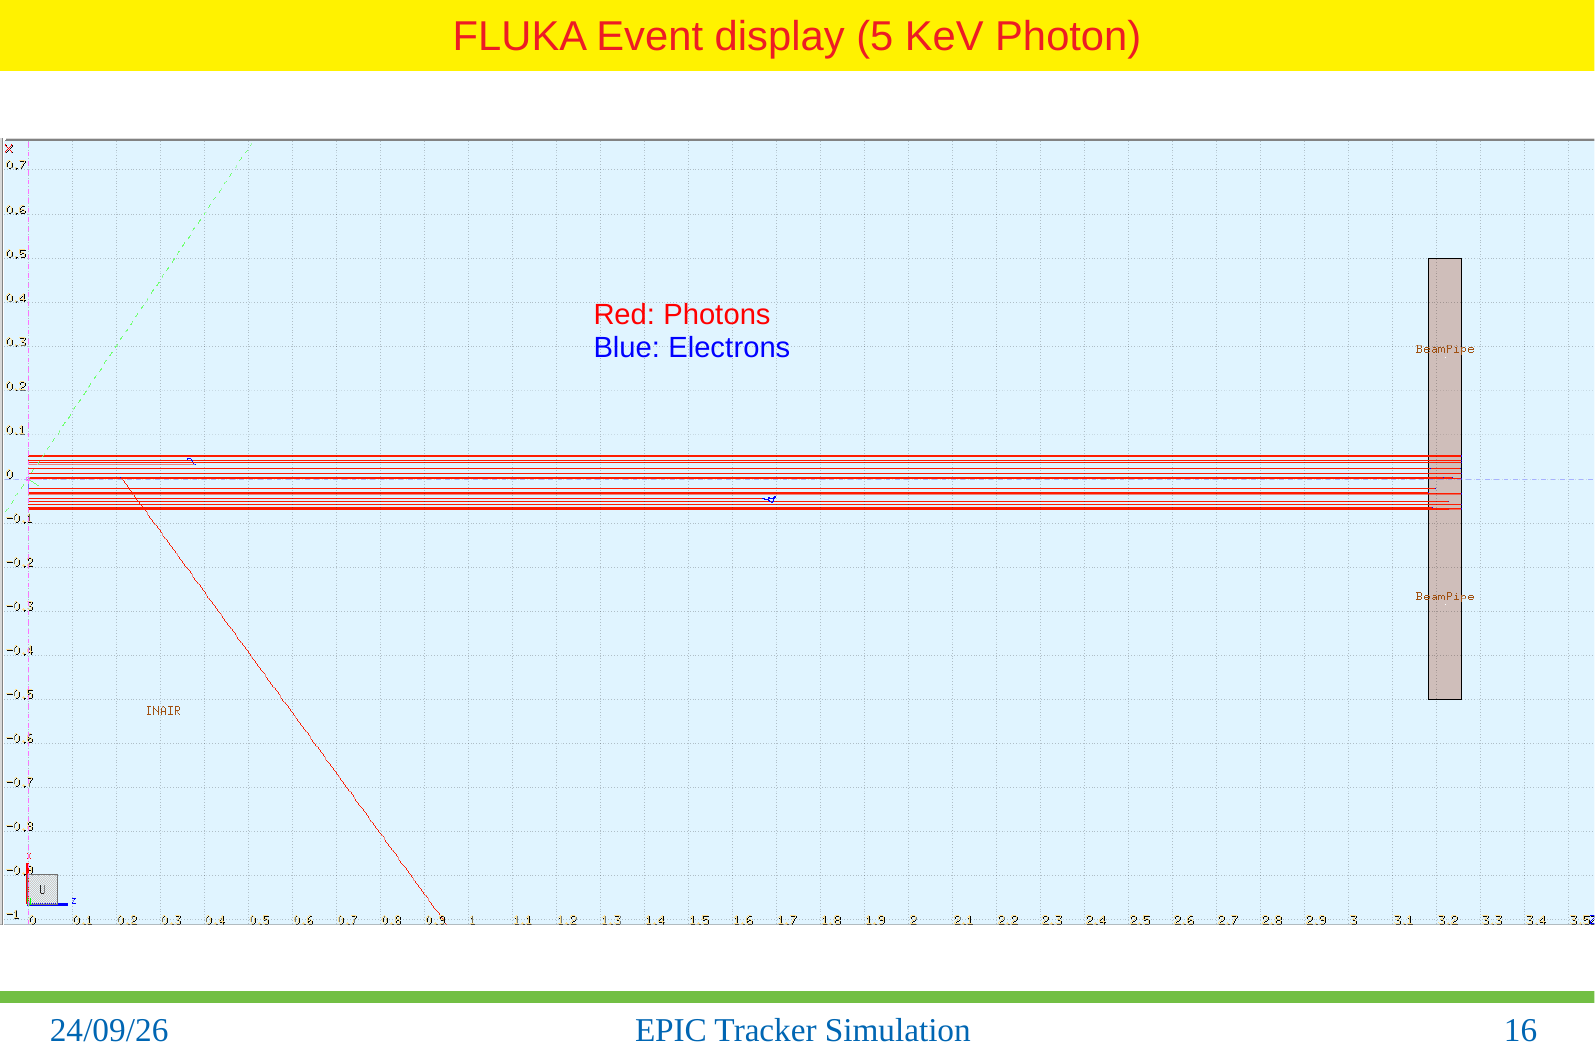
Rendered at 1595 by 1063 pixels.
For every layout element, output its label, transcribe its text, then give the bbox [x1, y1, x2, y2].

picture [0, 138, 1595, 925]
text_box Red: Photons Blue: Electrons [578, 290, 1028, 390]
title FLUKA Event display (5 KeV Photon) [0, 0, 1595, 71]
